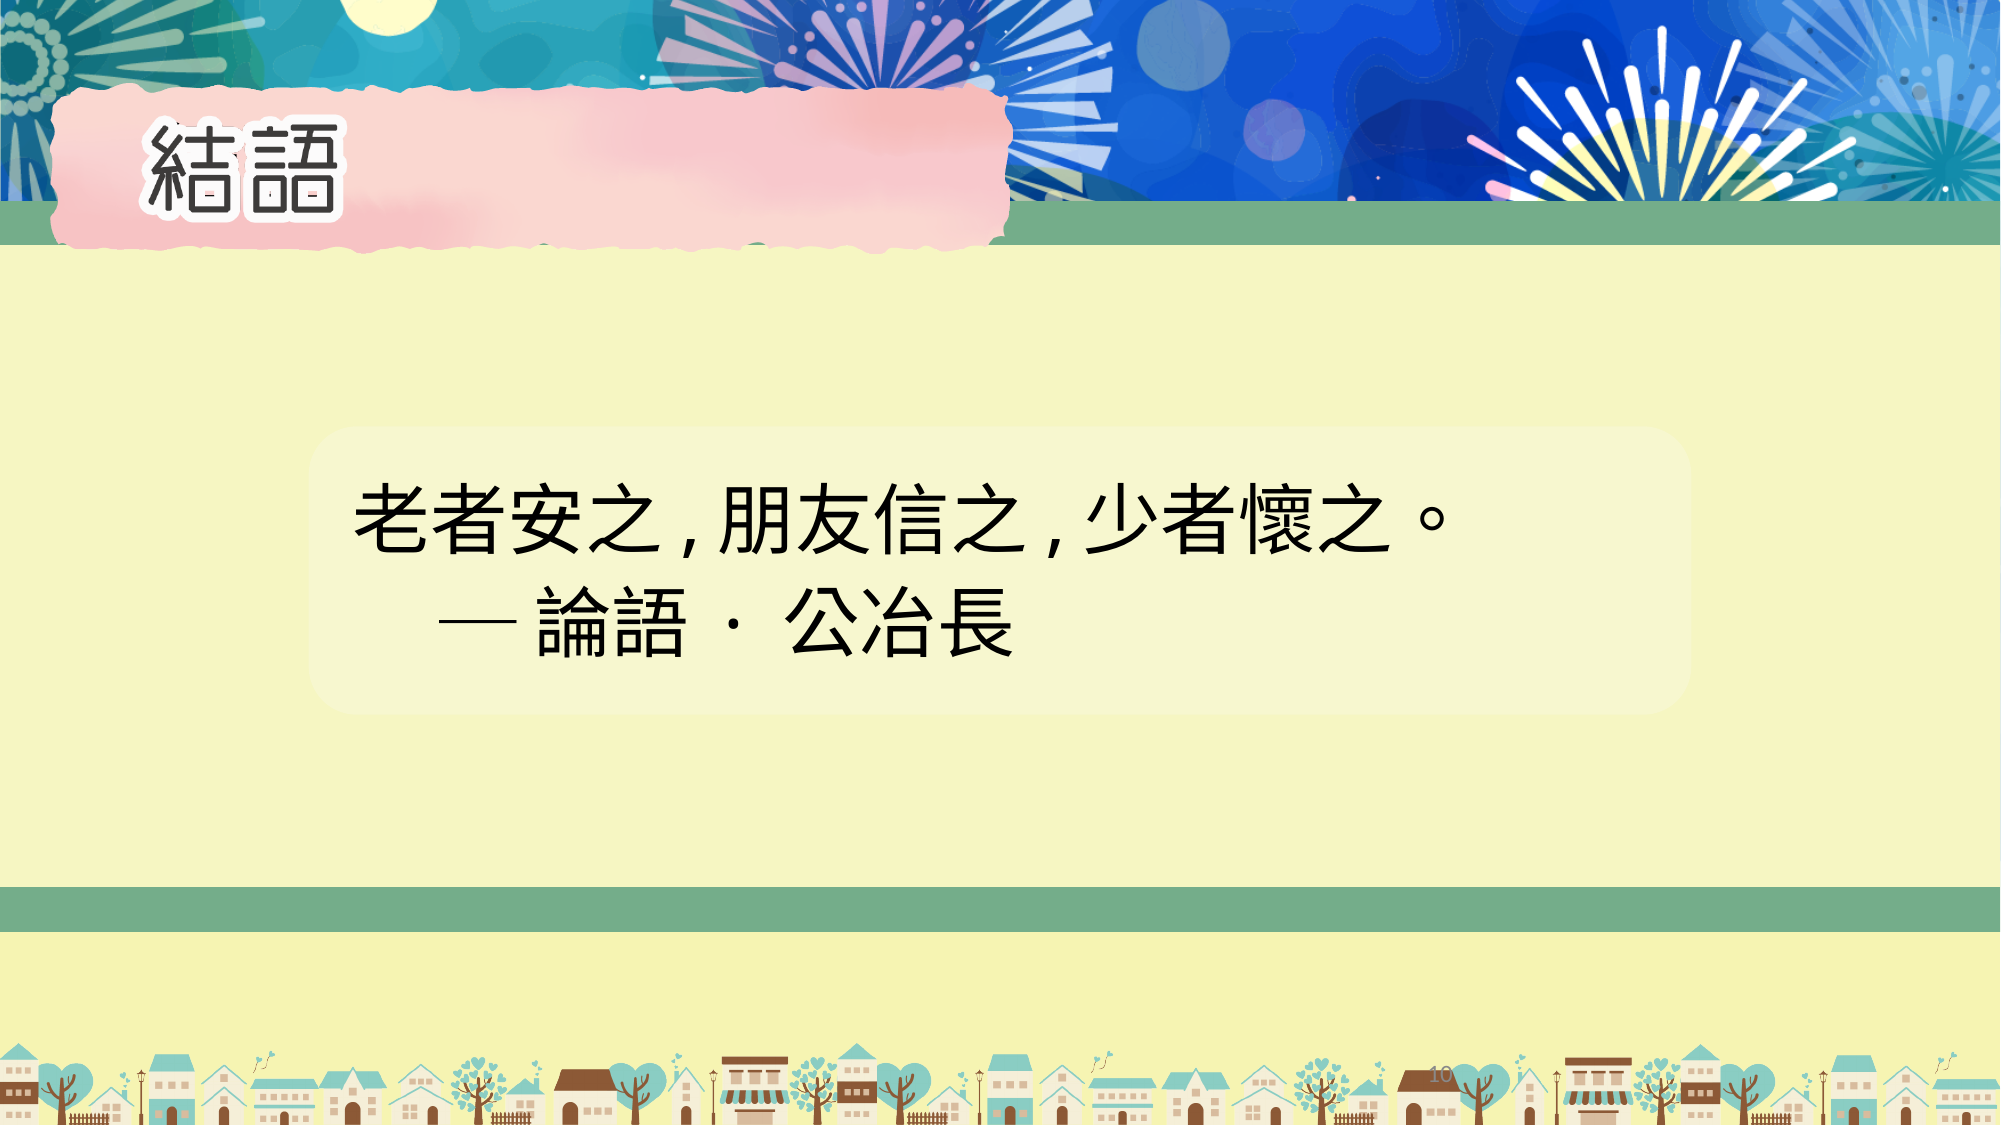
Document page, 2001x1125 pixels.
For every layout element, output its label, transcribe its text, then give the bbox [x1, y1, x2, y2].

text_box [308, 426, 1692, 715]
picture [50, 83, 349, 254]
list 老者安之,朋友信之,少者懷之。 ─論語 · 公冶長 [337, 473, 1663, 678]
text_box 10 [1412, 1042, 1863, 1103]
title 結語 [137, 59, 1863, 278]
